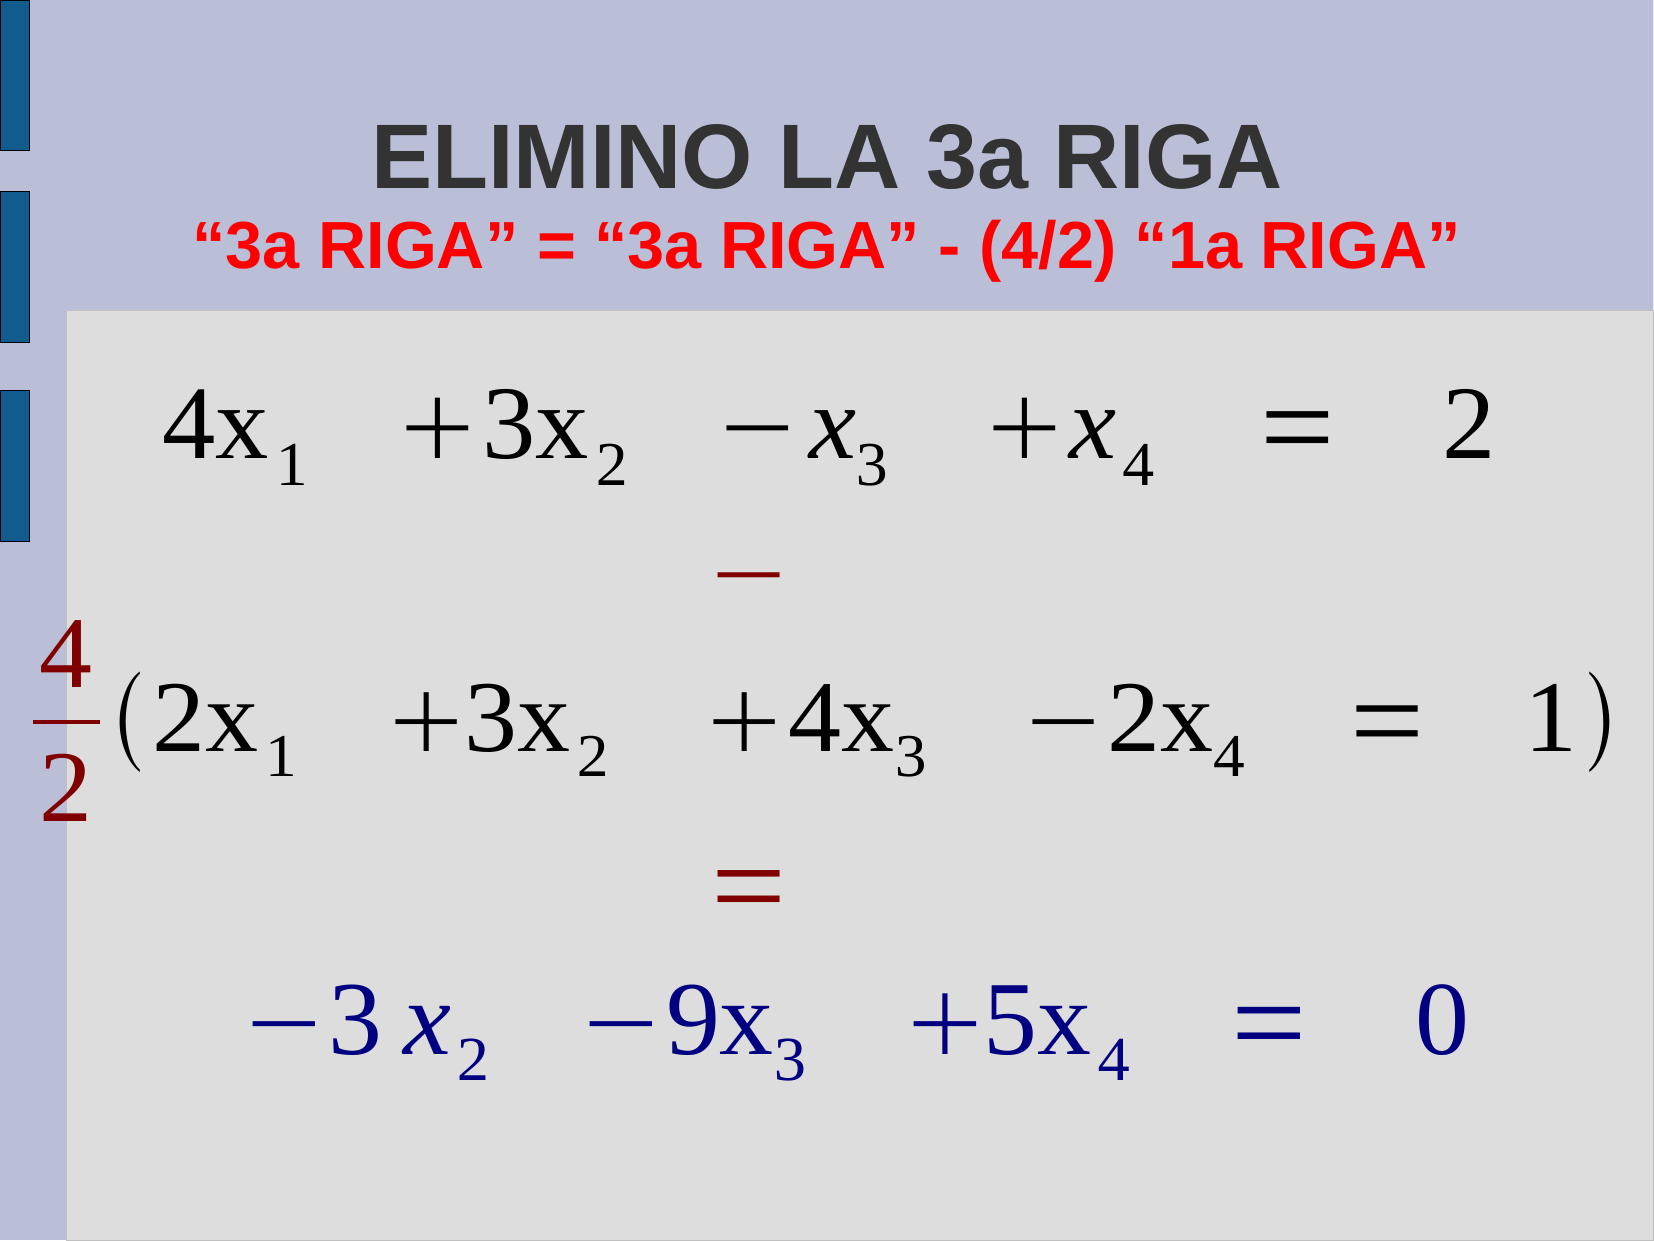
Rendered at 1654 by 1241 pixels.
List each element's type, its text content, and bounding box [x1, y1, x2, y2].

chart [135, 354, 1519, 498]
title ELIMINO LA 3a RIGA “3a RIGA” = “3a RIGA” - (4/2) “1a RIGA” [121, 98, 1534, 291]
chart [126, 949, 1495, 1094]
chart [0, 513, 1643, 945]
